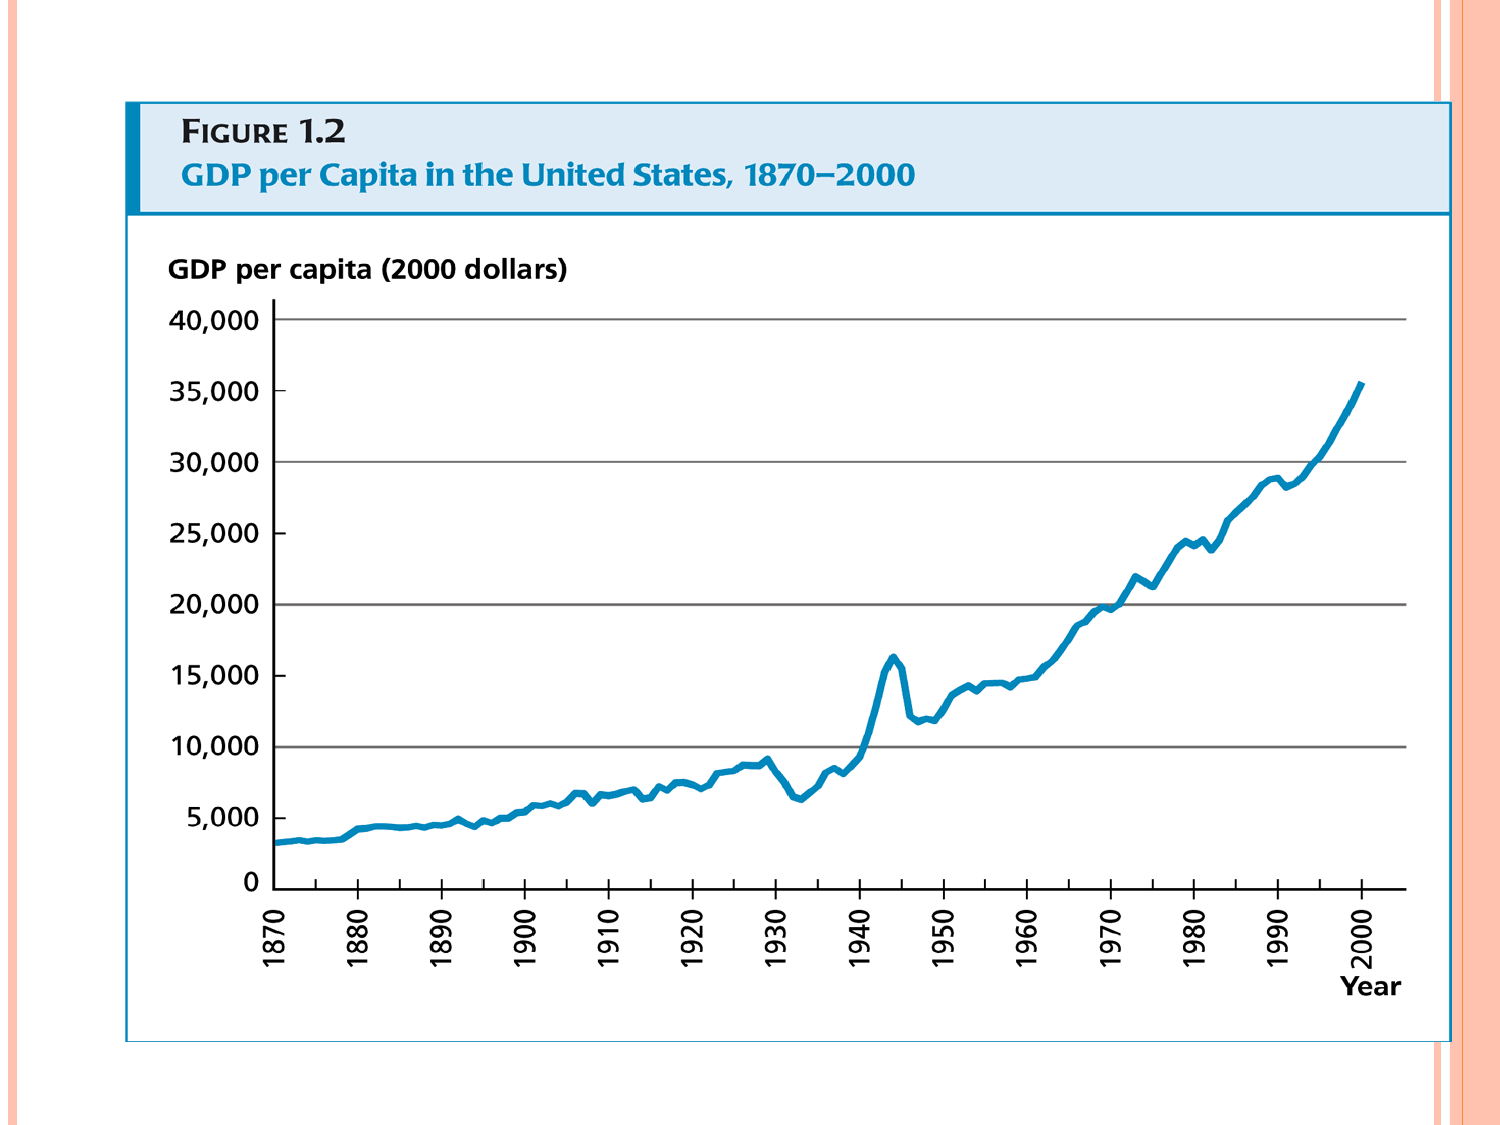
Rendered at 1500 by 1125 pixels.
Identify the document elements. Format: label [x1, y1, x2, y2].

picture [128, 216, 1449, 1042]
picture [141, 104, 1449, 211]
